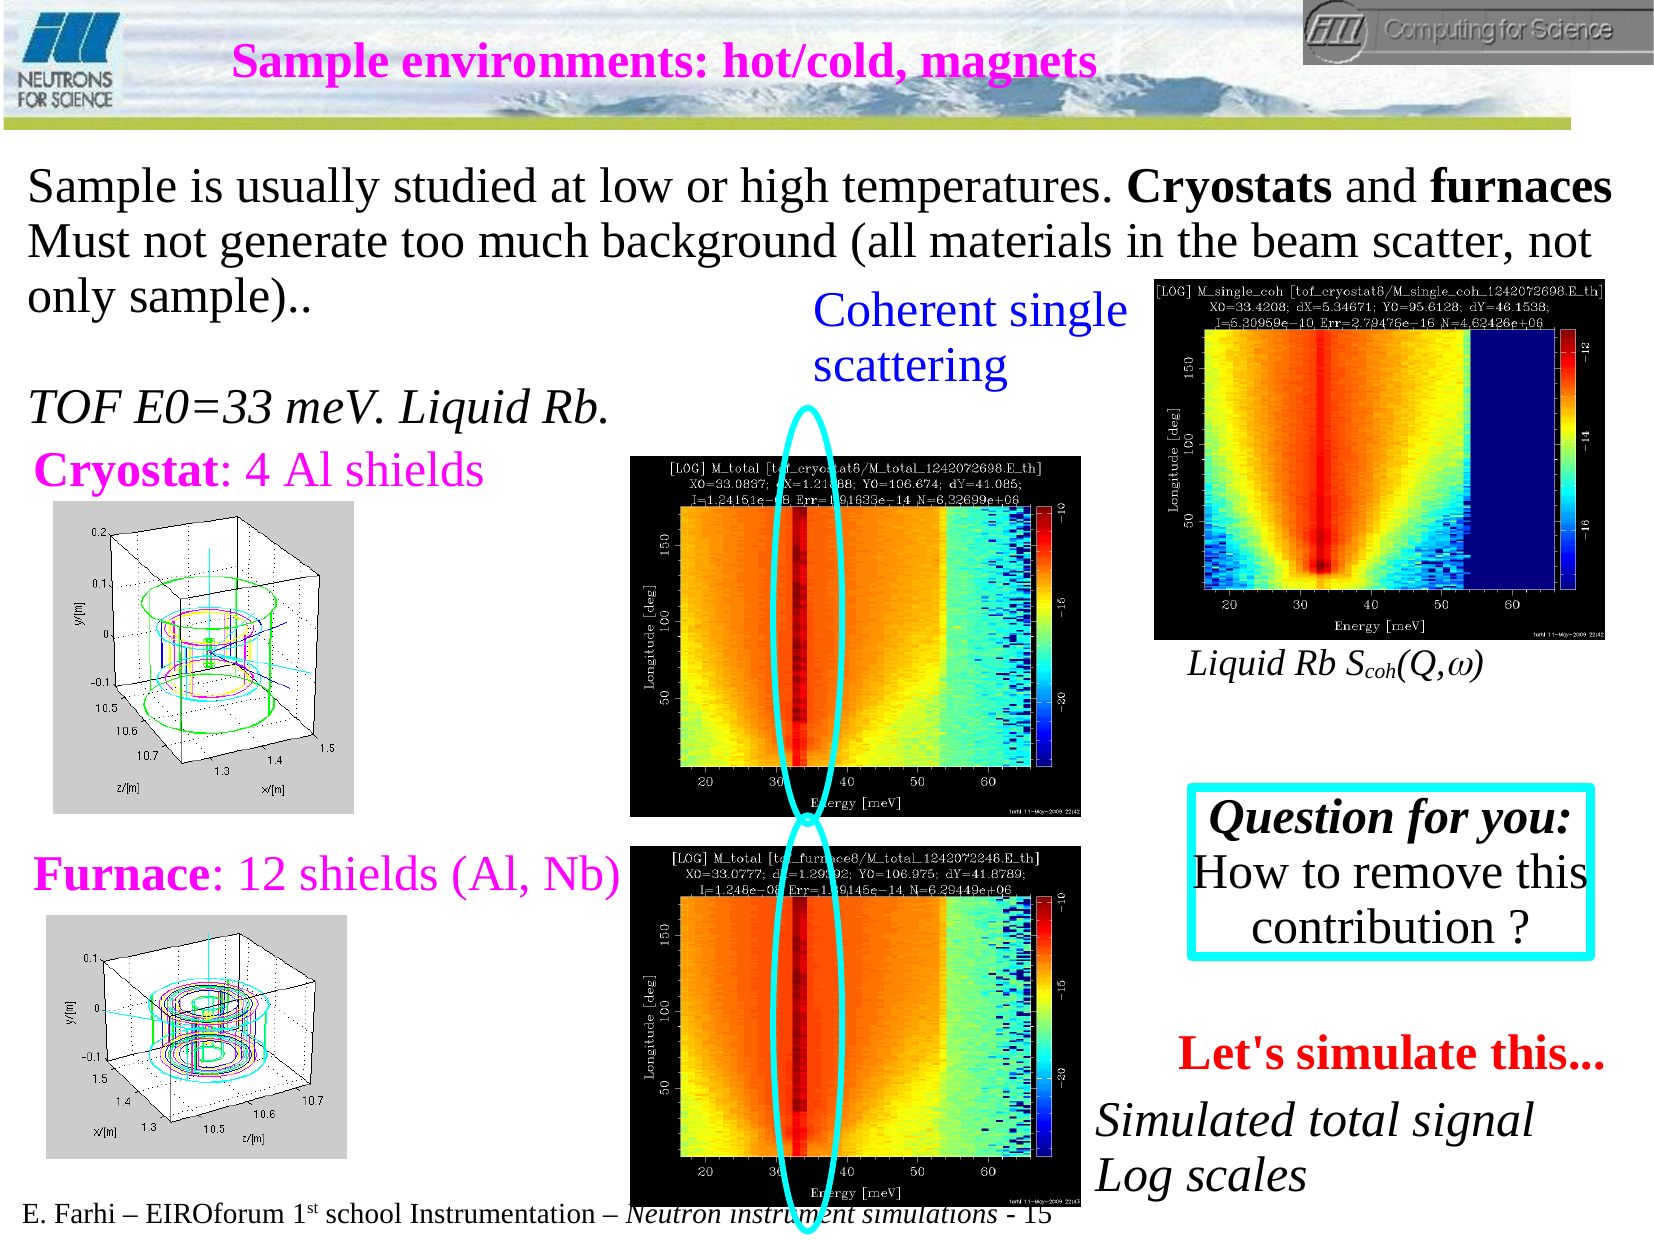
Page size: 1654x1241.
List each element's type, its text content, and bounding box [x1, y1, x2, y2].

picture [821, 456, 1081, 817]
picture [630, 846, 787, 1207]
text_box Sample is usually studied at low or high temperatures. Cryostats and furnaces Must not generate too much background (all materials in the beam scatter, not only sample).. TOF E0=33 meV. Liquid Rb. [27, 157, 1628, 449]
text_box Question for you: How to remove this contribution ? [1191, 787, 1591, 957]
text_box Cryostat: 4 Al shields [33, 442, 486, 498]
text_box Sample environments: hot/cold, magnets [231, 32, 1099, 88]
picture [630, 456, 794, 817]
picture [3, 0, 1654, 130]
picture [46, 928, 347, 1160]
picture [1154, 279, 1605, 641]
picture [828, 846, 1081, 1207]
text_box Liquid Rb Scoh(Q,w) [1187, 641, 1484, 701]
picture [777, 846, 839, 1207]
picture [777, 456, 839, 814]
text_box Coherent single scattering [813, 282, 1143, 393]
picture [53, 501, 354, 814]
text_box Furnace: 12 shields (Al, Nb) [33, 845, 622, 928]
text_box Let's simulate this... [1178, 1024, 1607, 1081]
text_box Simulated total signal Log scales [1095, 1091, 1536, 1203]
